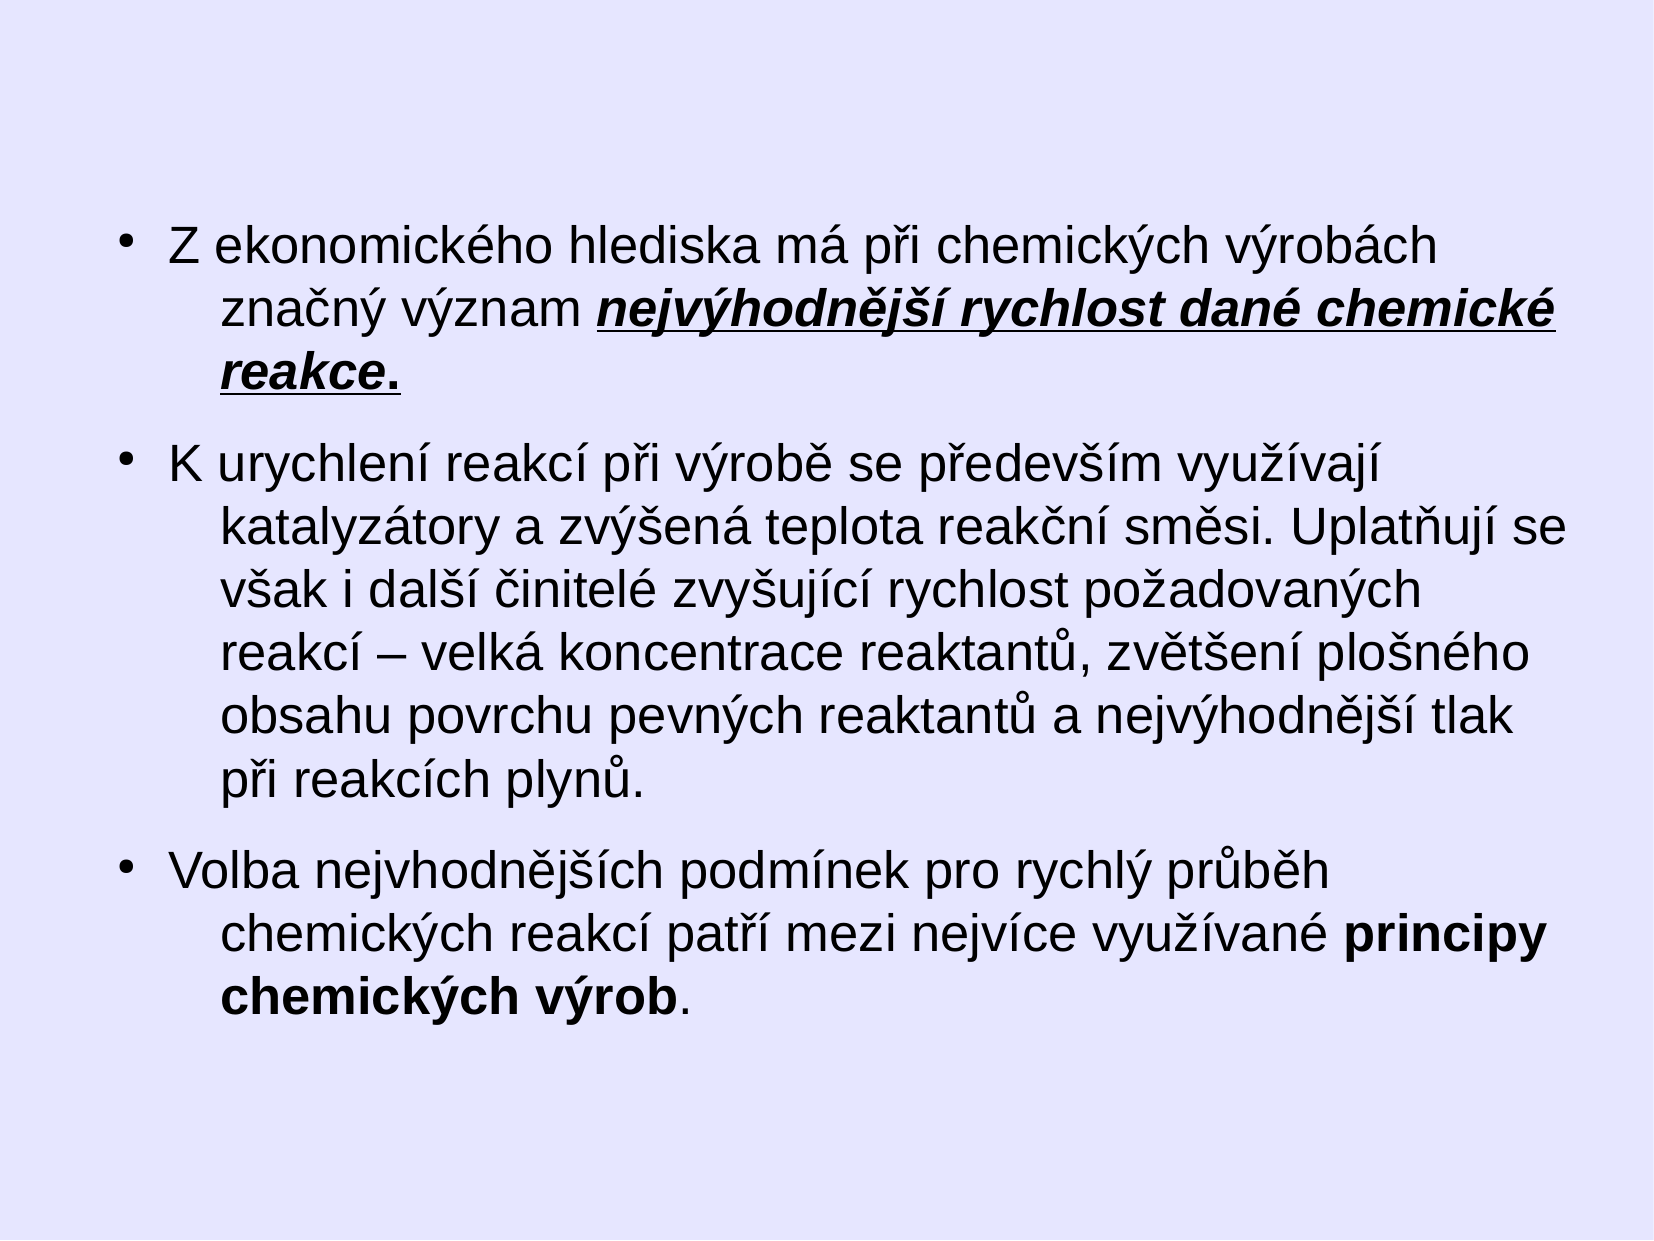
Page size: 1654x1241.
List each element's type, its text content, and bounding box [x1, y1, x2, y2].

list Z ekonomického hlediska má při chemických výrobách značný význam nejvýhodnější rychlost dané chemické reakce. K urychlení reakcí při výrobě se především využívají katalyzátory a zvýšená teplota reakční směsi. Uplatňují se však i další činitelé zvyšující rychlost požadovaných reakcí – velká koncentrace reaktantů, zvětšení plošného obsahu povrchu pevných reaktantů a nejvýhodnější tlak při reakcích plynů. Volba nejvhodnějších podmínek pro rychlý průběh chemických reakcí patří mezi nejvíce využívané principy chemických výrob. [82, 210, 1571, 1030]
